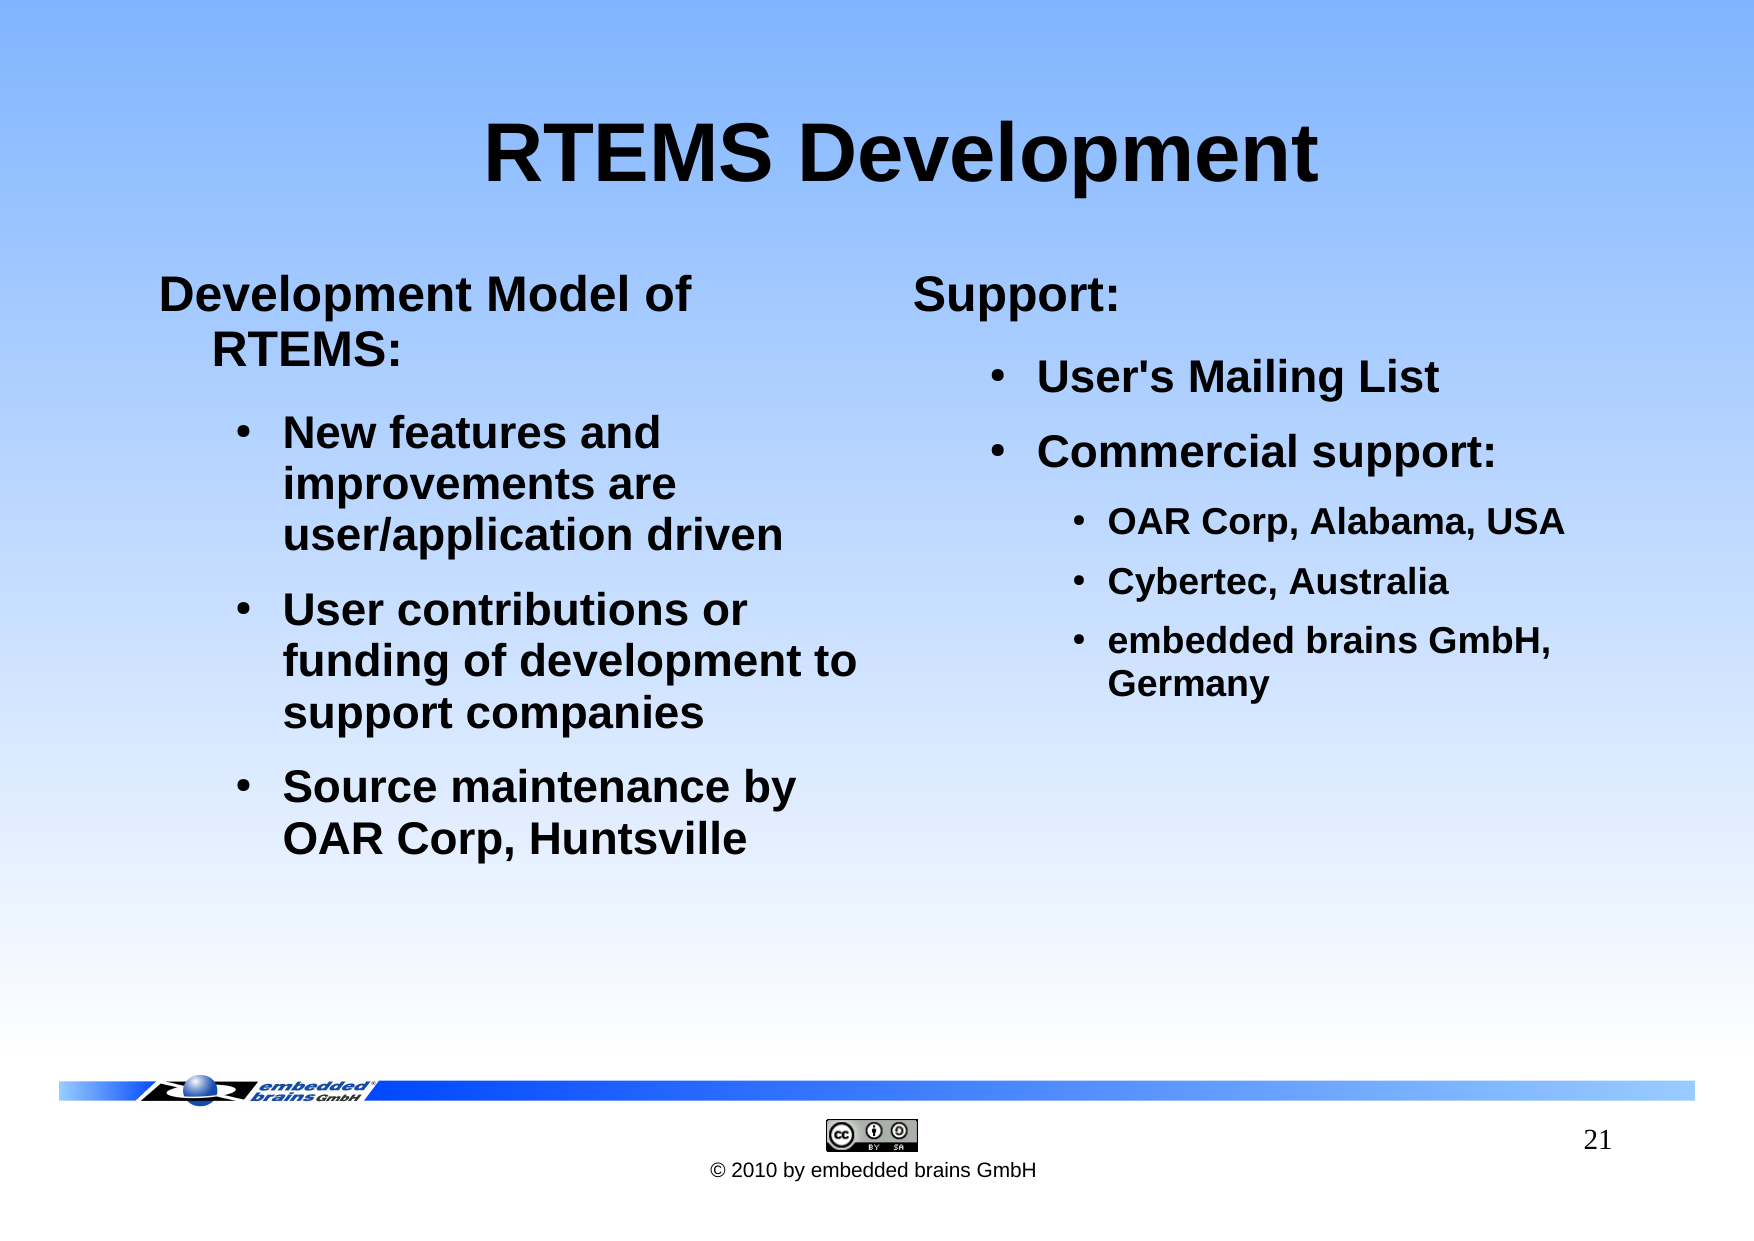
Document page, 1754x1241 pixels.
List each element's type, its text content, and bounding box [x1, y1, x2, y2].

picture [826, 1119, 918, 1152]
list Development Model of RTEMS: New features and improvements are user/application driven User contributions or funding of development to support companies Source maintenance by OAR Corp, Huntsville [140, 265, 860, 1048]
title RTEMS Development [147, 59, 1620, 247]
list Support: User's Mailing List Commercial support: OAR Corp, Alabama, USA Cybertec, Australia embedded brains GmbH, Germany [895, 265, 1614, 1048]
picture [135, 1070, 381, 1111]
